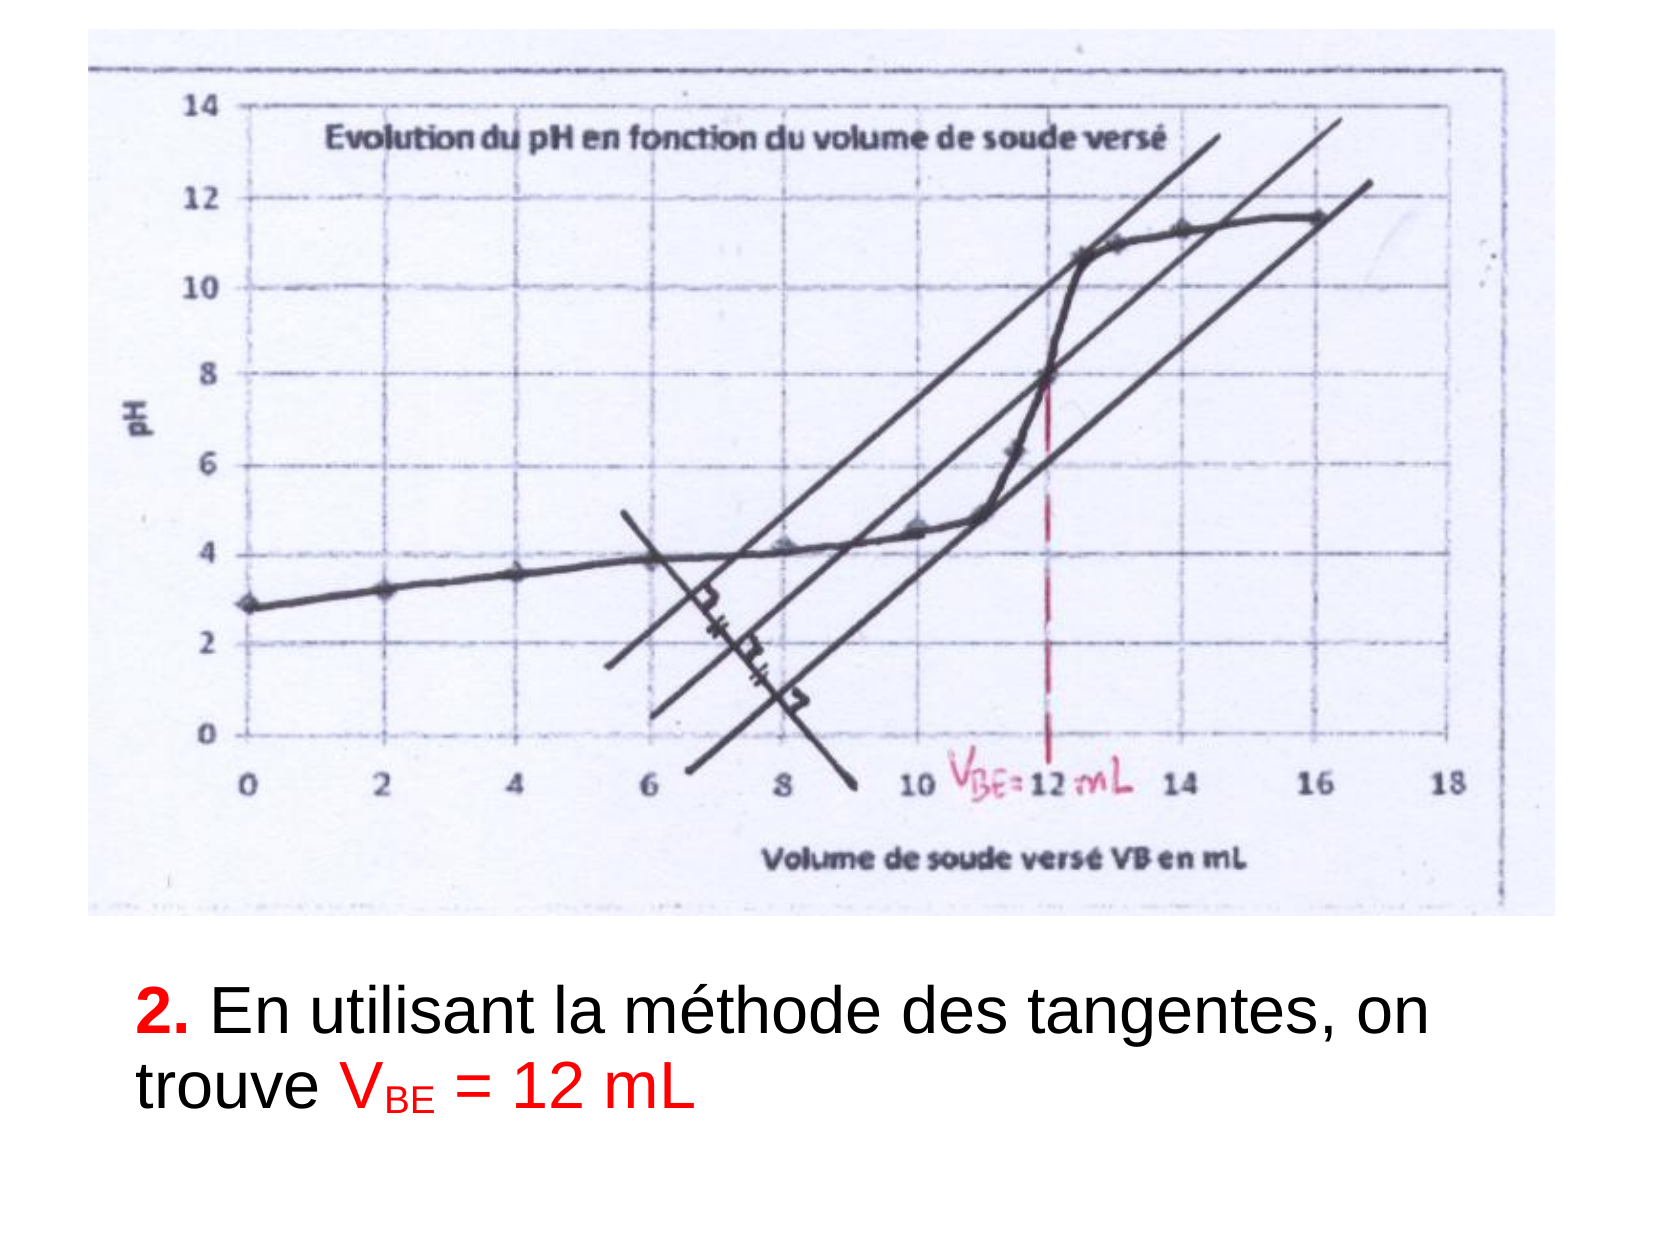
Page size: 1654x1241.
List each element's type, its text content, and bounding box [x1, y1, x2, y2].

text_box 2. En utilisant la méthode des tangentes, on trouve VBE = 12 mL [135, 856, 1625, 1241]
picture [88, 29, 1555, 916]
